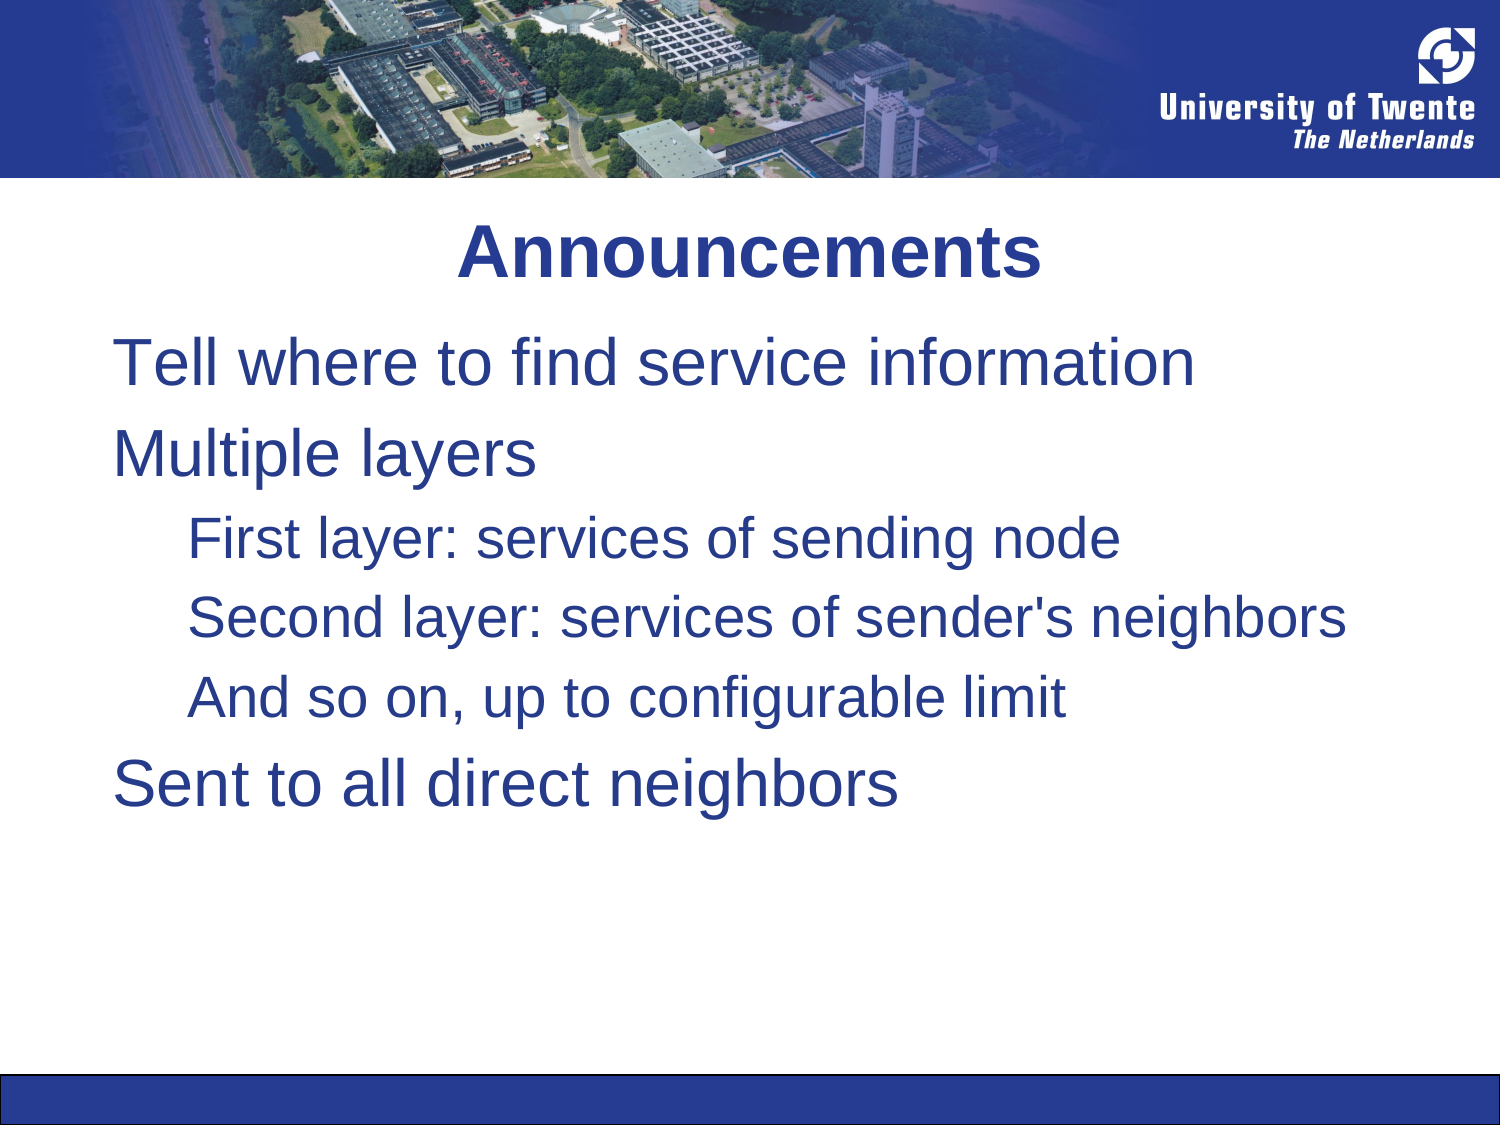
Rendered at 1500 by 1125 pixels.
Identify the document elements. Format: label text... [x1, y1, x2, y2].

list Tell where to find service information Multiple layers First layer: services of sending node Second layer: services of sender's neighbors And so on, up to configurable limit Sent to all direct neighbors [112, 324, 1388, 1001]
picture [0, 0, 1500, 178]
title Announcements [112, 194, 1388, 308]
